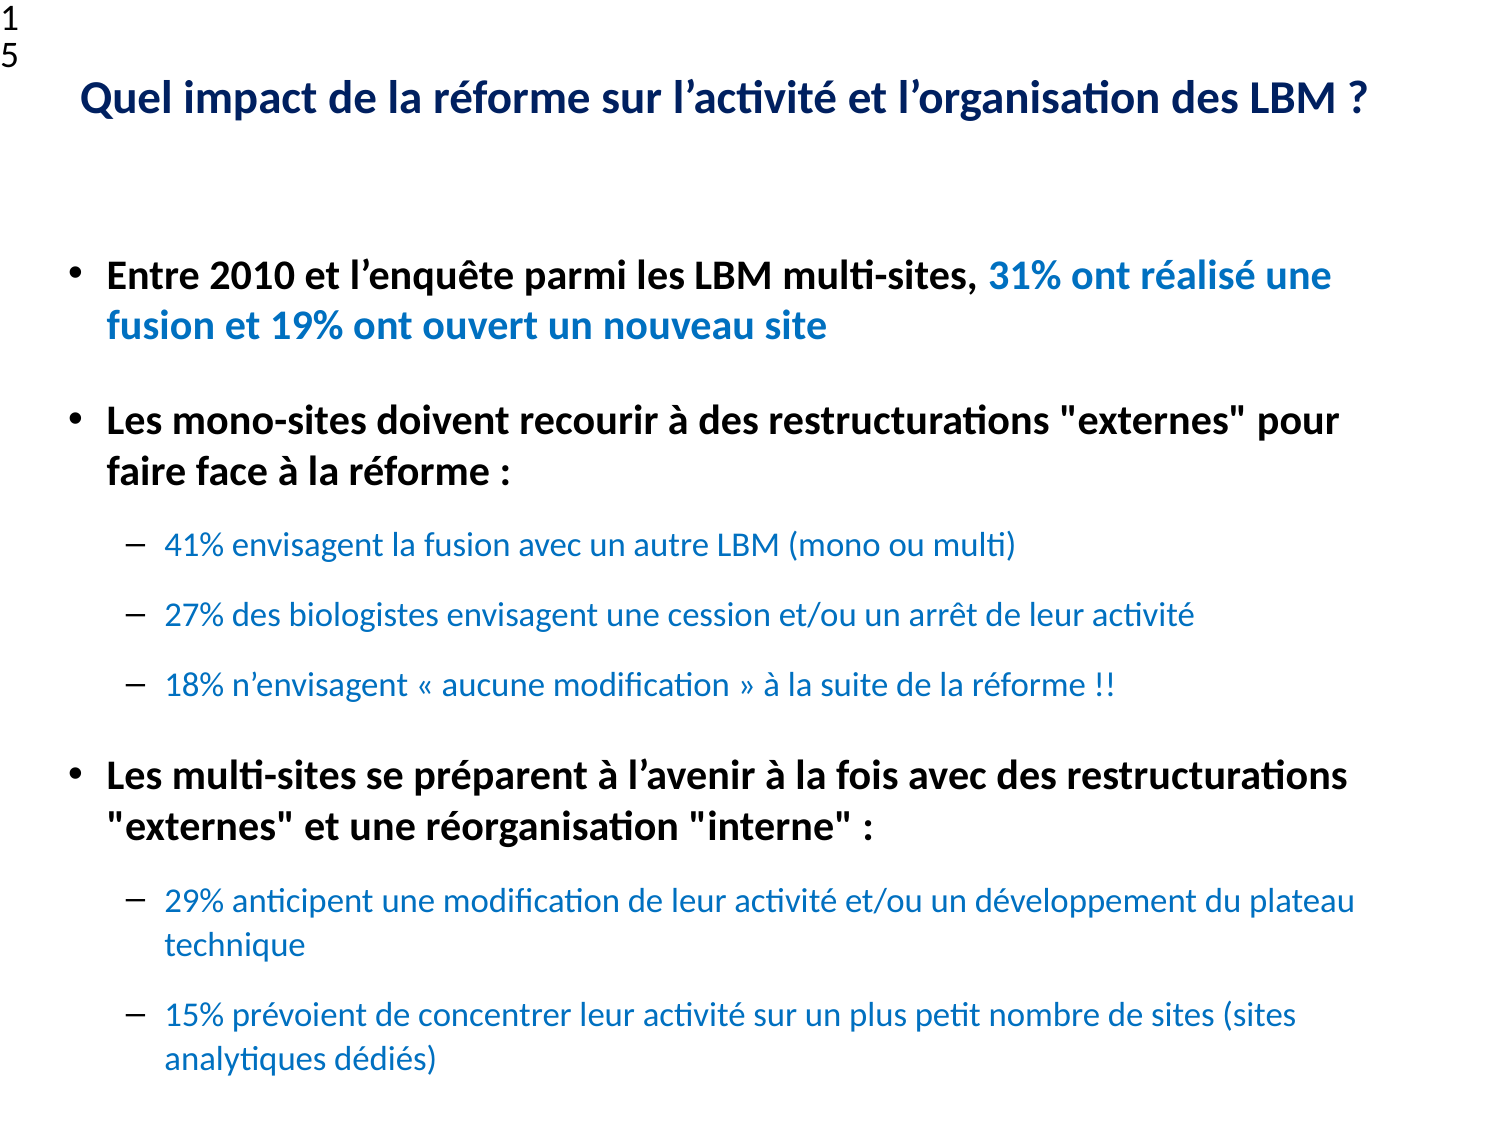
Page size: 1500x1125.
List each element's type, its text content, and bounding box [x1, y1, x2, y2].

list Entre 2010 et l’enquête parmi les LBM multi-sites, 31% ont réalisé une fusion et 19% ont ouvert un nouveau site Les mono-sites doivent recourir à des restructurations "externes" pour faire face à la réforme : 41% envisagent la fusion avec un autre LBM (mono ou multi) 27% des biologistes envisagent une cession et/ou un arrêt de leur activité 18% n’envisagent « aucune modification » à la suite de la réforme !! Les multi-sites se préparent à l’avenir à la fois avec des restructurations "externes" et une réorganisation "interne" : 29% anticipent une modification de leur activité et/ou un développement du plateau technique 15% prévoient de concentrer leur activité sur un plus petit nombre de sites (sites analytiques dédiés) [53, 239, 1388, 1091]
title Quel impact de la réforme sur l’activité et l’organisation des LBM ? [64, 30, 1415, 159]
